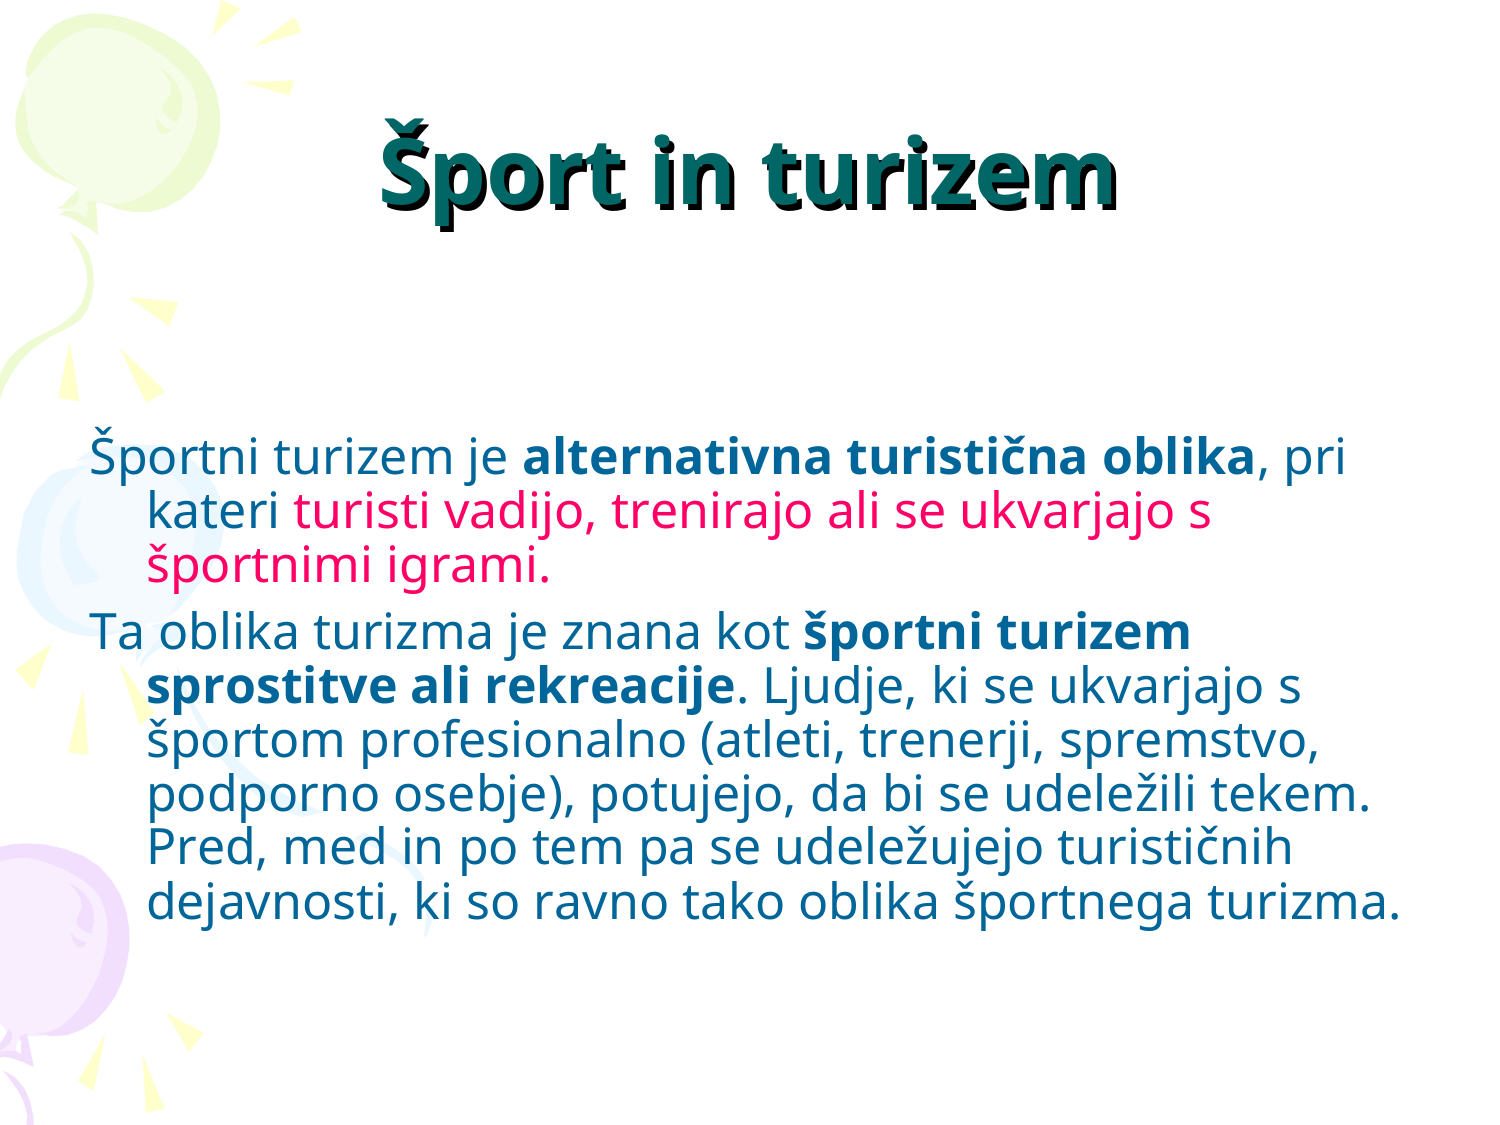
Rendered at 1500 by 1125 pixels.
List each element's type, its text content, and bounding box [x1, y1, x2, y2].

list Športni turizem je alternativna turistična oblika, pri kateri turisti vadijo, trenirajo ali se ukvarjajo s športnimi igrami. Ta oblika turizma je znana kot športni turizem sprostitve ali rekreacije. Ljudje, ki se ukvarjajo s športom profesionalno (atleti, trenerji, spremstvo, podporno osebje), potujejo, da bi se udeležili tekem. Pred, med in po tem pa se udeležujejo turističnih dejavnosti, ki so ravno tako oblika športnega turizma. [75, 262, 1426, 994]
title Šport in turizem [72, 16, 1426, 233]
